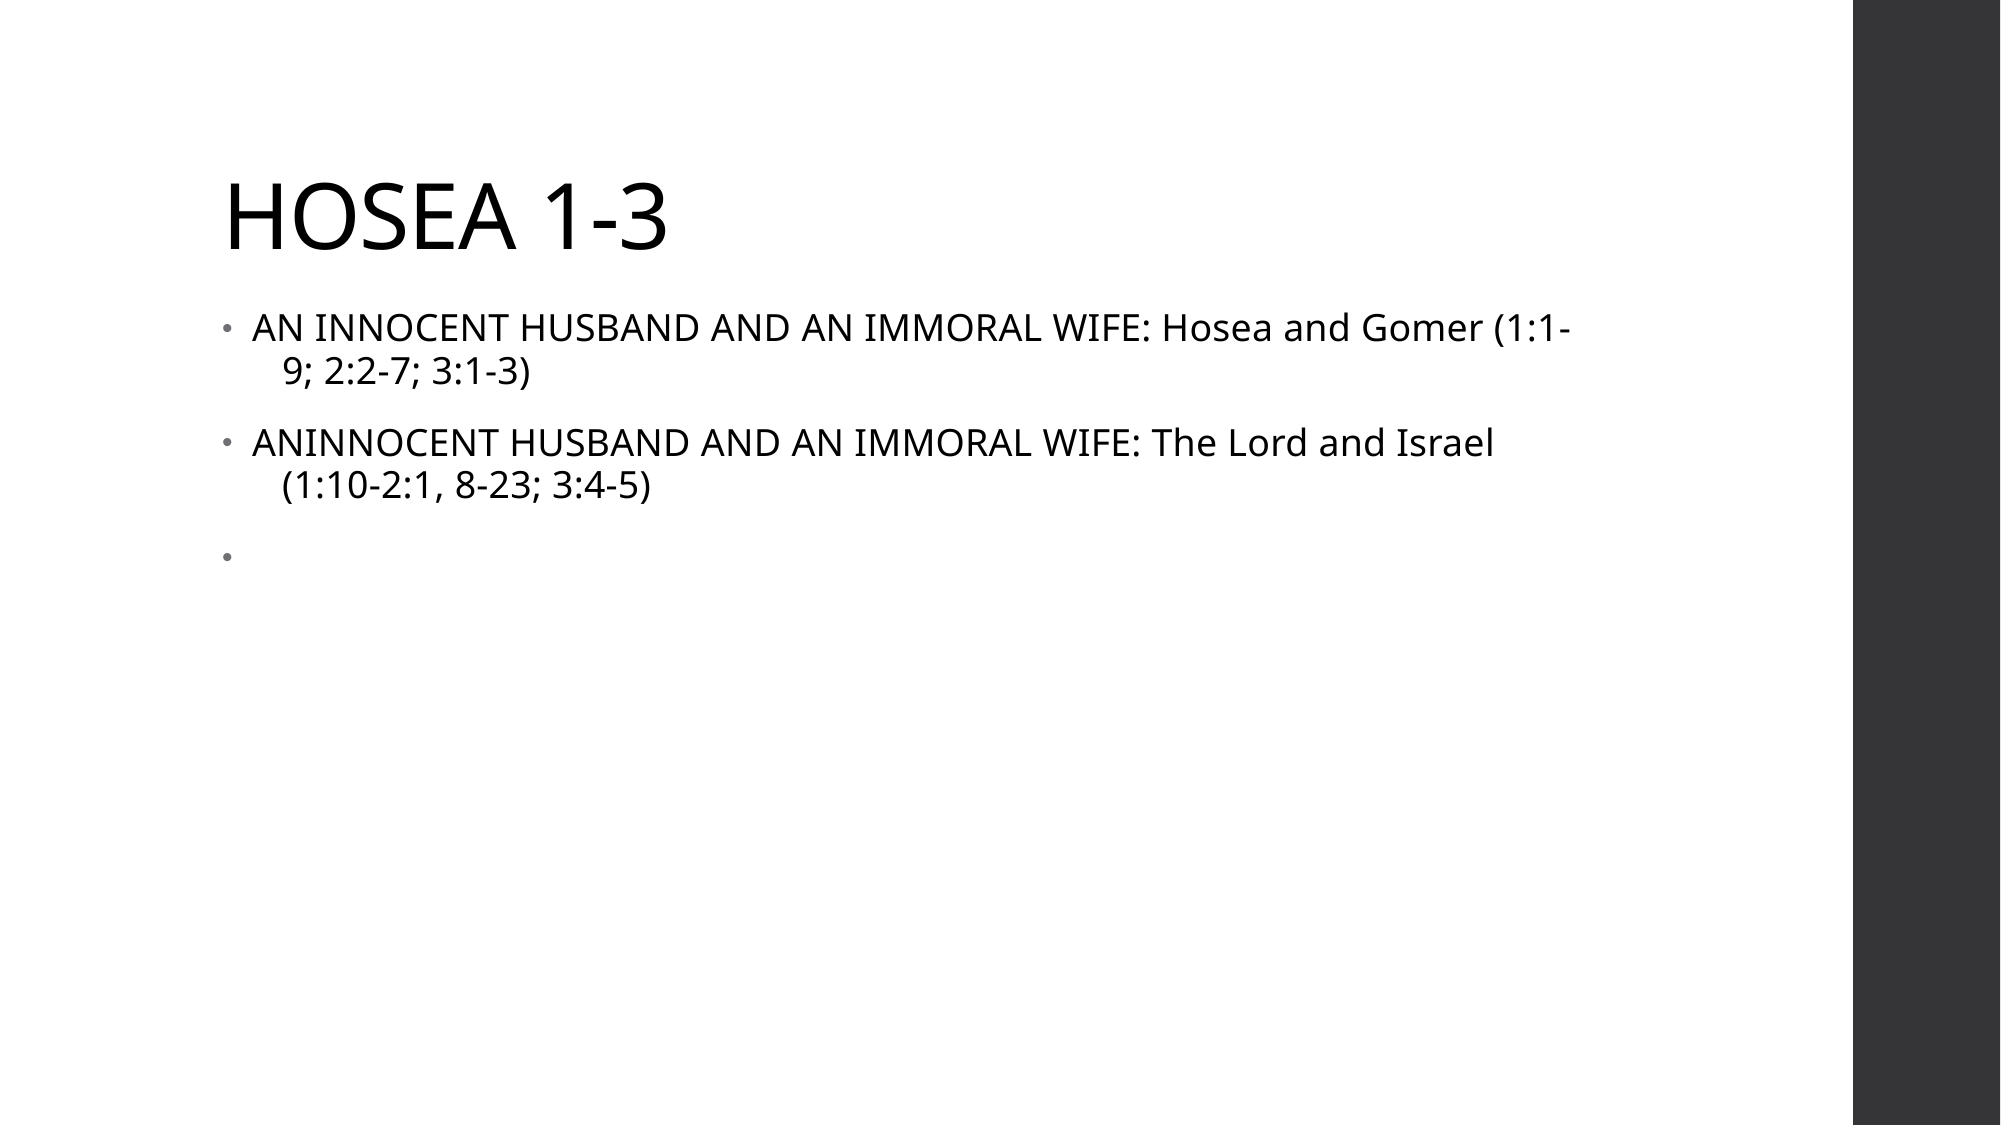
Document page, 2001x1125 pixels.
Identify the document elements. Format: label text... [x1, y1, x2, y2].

list AN INNOCENT HUSBAND AND AN IMMORAL WIFE: Hosea and Gomer (1:1-9; 2:2-7; 3:1-3) ANINNOCENT HUSBAND AND AN IMMORAL WIFE: The Lord and Israel (1:10-2:1, 8-23; 3:4-5) [206, 299, 1617, 1014]
title HOSEA 1-3 [206, 60, 1797, 278]
